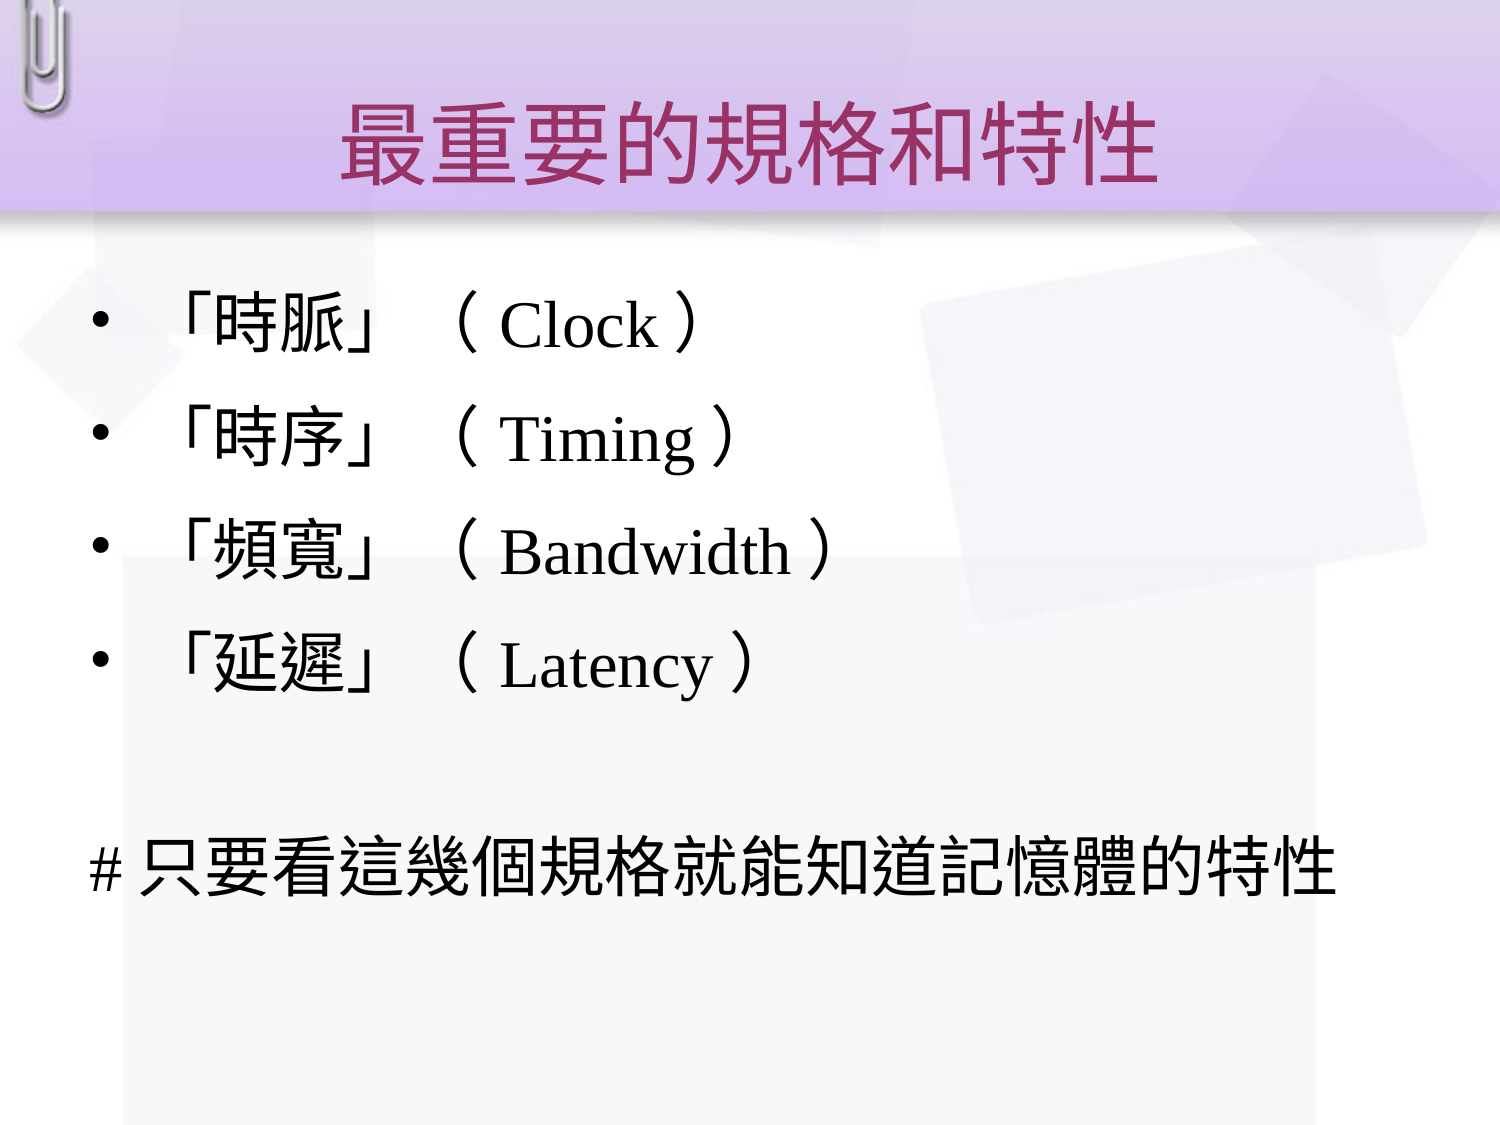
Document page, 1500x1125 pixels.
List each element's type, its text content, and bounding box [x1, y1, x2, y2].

picture [0, 0, 1500, 1125]
title 最重要的規格和特性 [75, 45, 1426, 233]
list 「時脈」（Clock） 「時序」（Timing） 「頻寬」（Bandwidth） 「延遲」（Latency） #只要看這幾個規格就能知道記憶體的特性 [75, 262, 1426, 1006]
